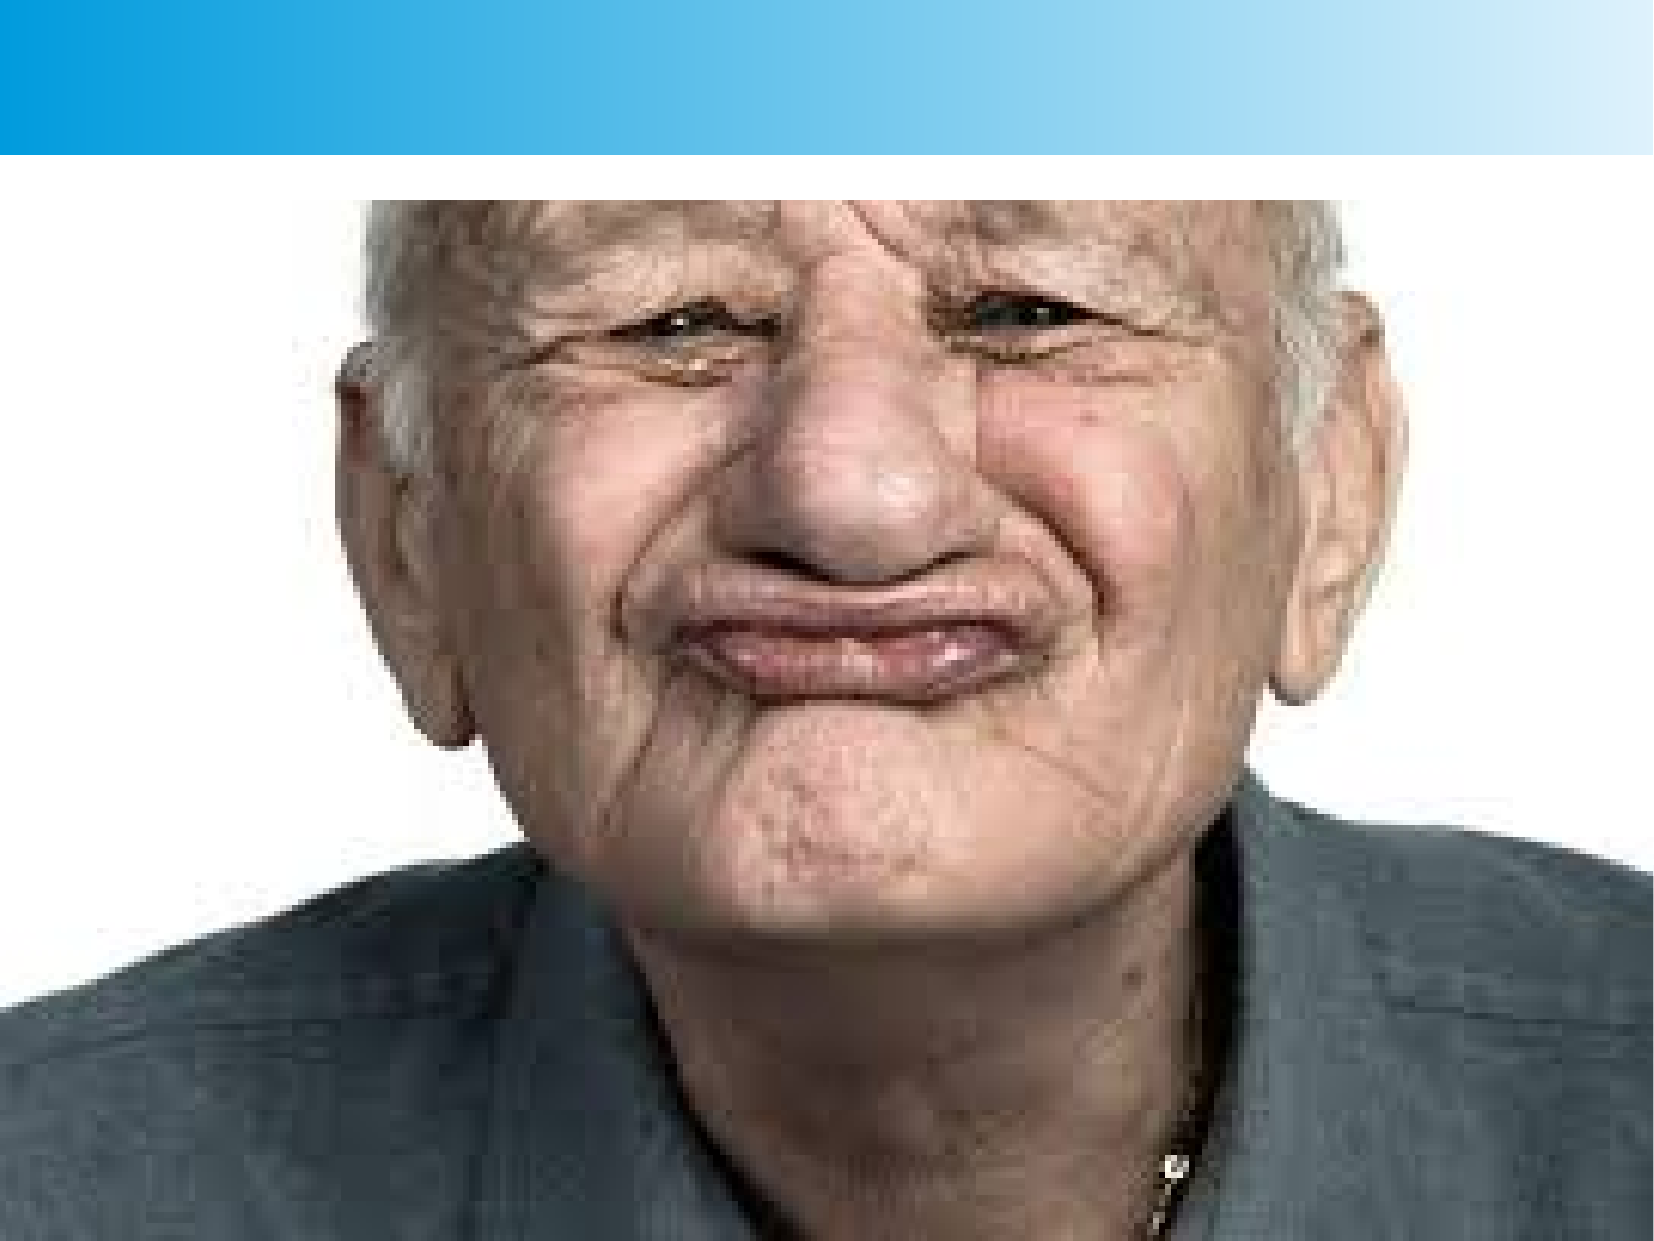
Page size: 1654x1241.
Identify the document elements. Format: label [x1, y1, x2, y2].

picture [0, 200, 1654, 1241]
